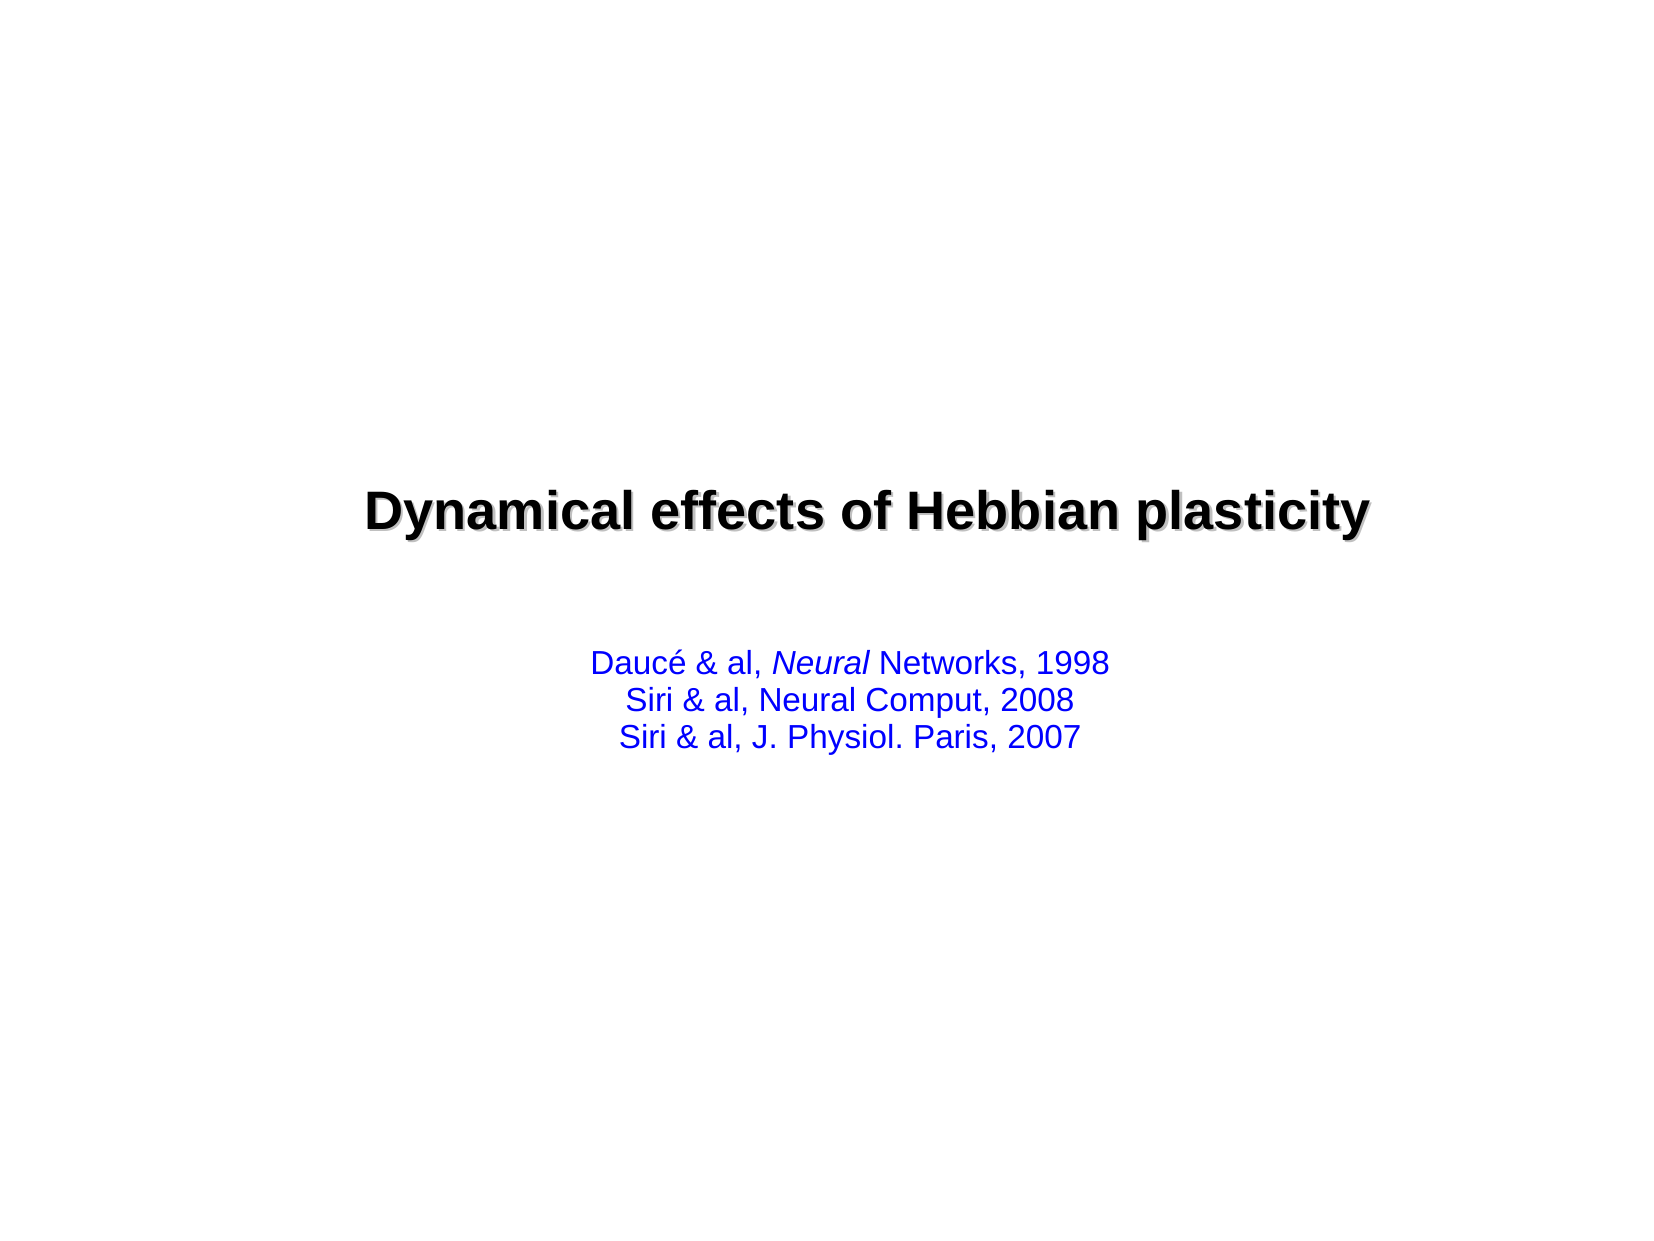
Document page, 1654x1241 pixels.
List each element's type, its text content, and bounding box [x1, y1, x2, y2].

text_box Dynamical effects of Hebbian plasticity [212, 473, 1524, 549]
text_box Daucé & al, Neural Networks, 1998 Siri & al, Neural Comput, 2008 Siri & al, J. Physiol. Paris, 2007 [543, 637, 1158, 764]
